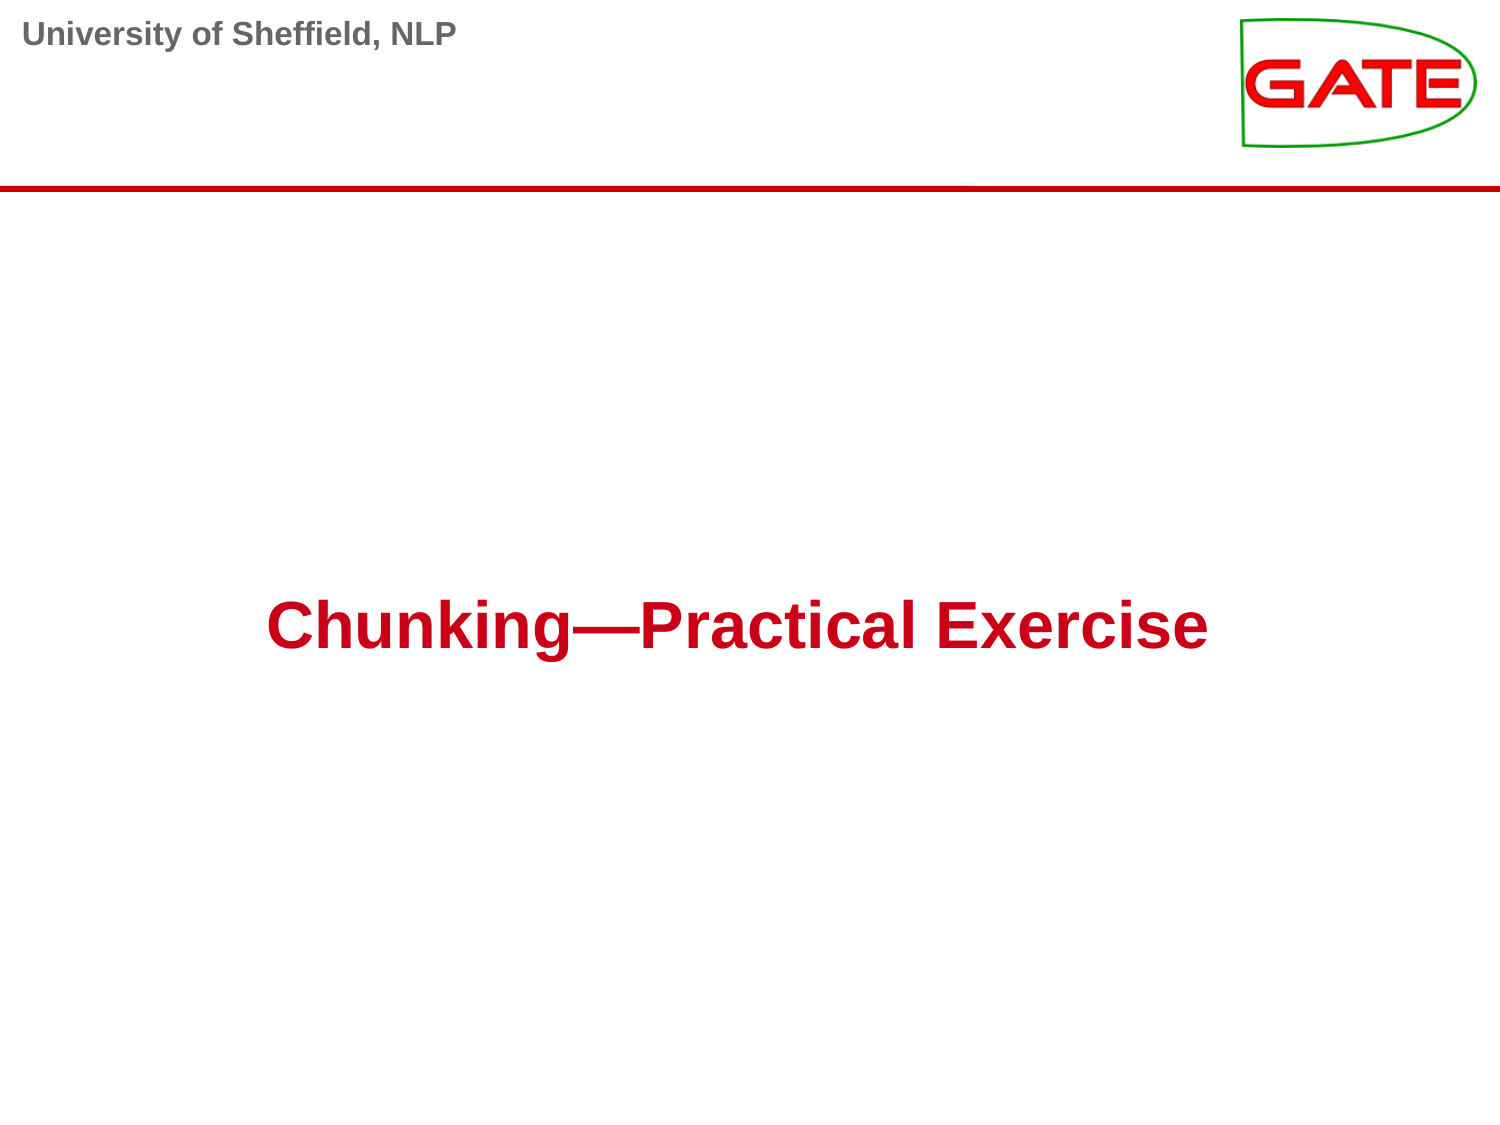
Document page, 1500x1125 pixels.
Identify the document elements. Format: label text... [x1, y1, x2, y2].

picture [1240, 18, 1477, 148]
subtitle Chunking—Practical Exercise [59, 250, 1418, 1002]
